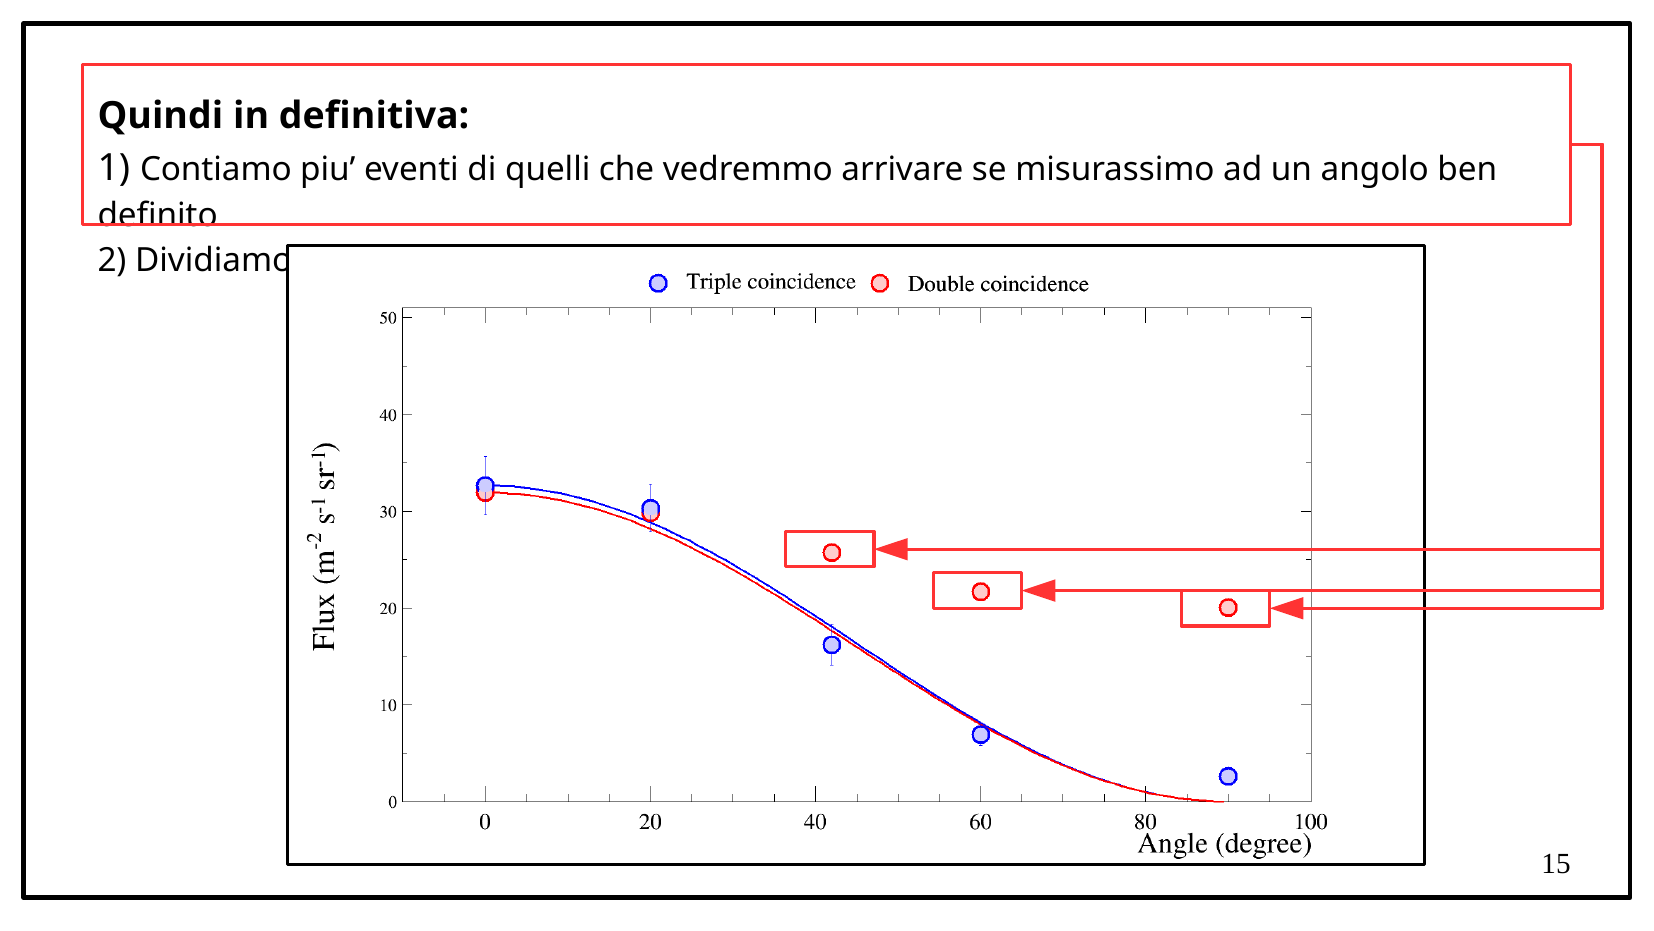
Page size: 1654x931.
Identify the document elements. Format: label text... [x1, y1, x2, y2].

text_box Quindi in definitiva: 1) Contiamo piu’ eventi di quelli che vedremmo arrivare se misurassimo ad un angolo ben definito 2) Dividiamo per una accettanza troppo piccola [82, 146, 1583, 321]
text_box [785, 531, 875, 567]
text_box [82, 64, 1571, 225]
text_box Quindi in definitiva: 1) Contiamo piu’ eventi di quelli che vedremmo arrivare se misurassimo ad un angolo ben definito 2) Dividiamo per una accettanza troppo piccola [82, 5, 1583, 143]
picture [1270, 592, 1424, 607]
text_box [1181, 592, 1270, 626]
text_box [933, 572, 1022, 609]
picture [289, 247, 1424, 863]
